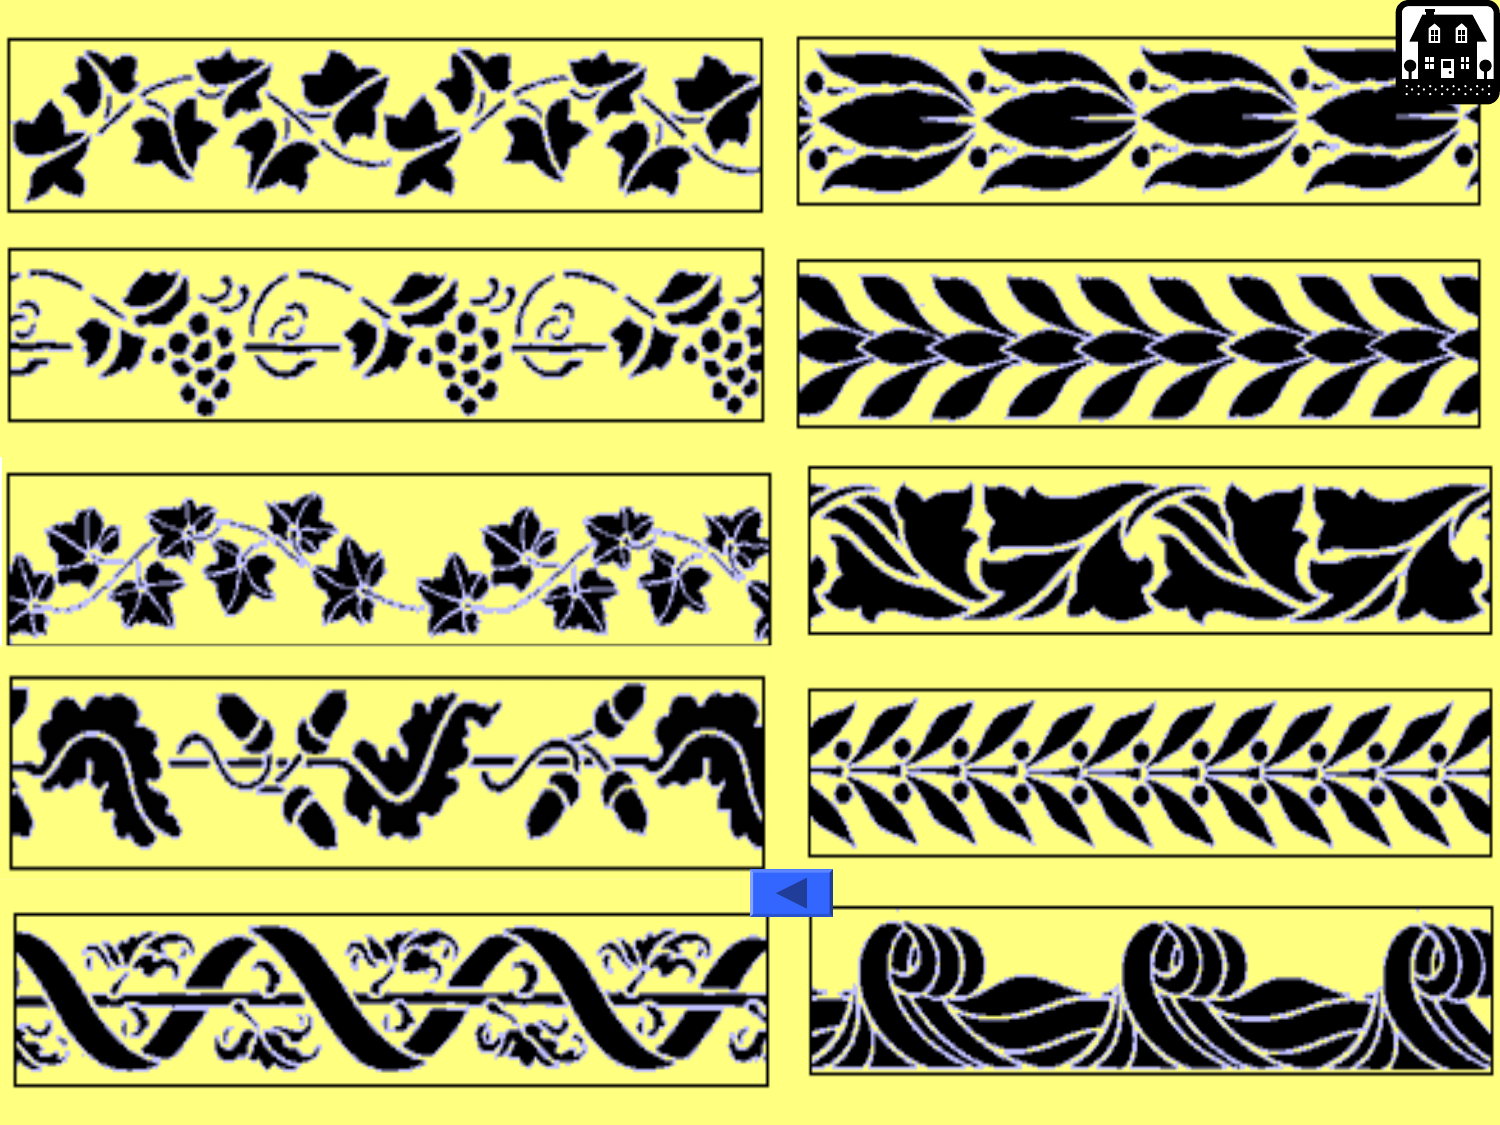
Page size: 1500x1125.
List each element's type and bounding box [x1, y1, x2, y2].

picture [0, 0, 1500, 1125]
text_box [751, 869, 833, 917]
